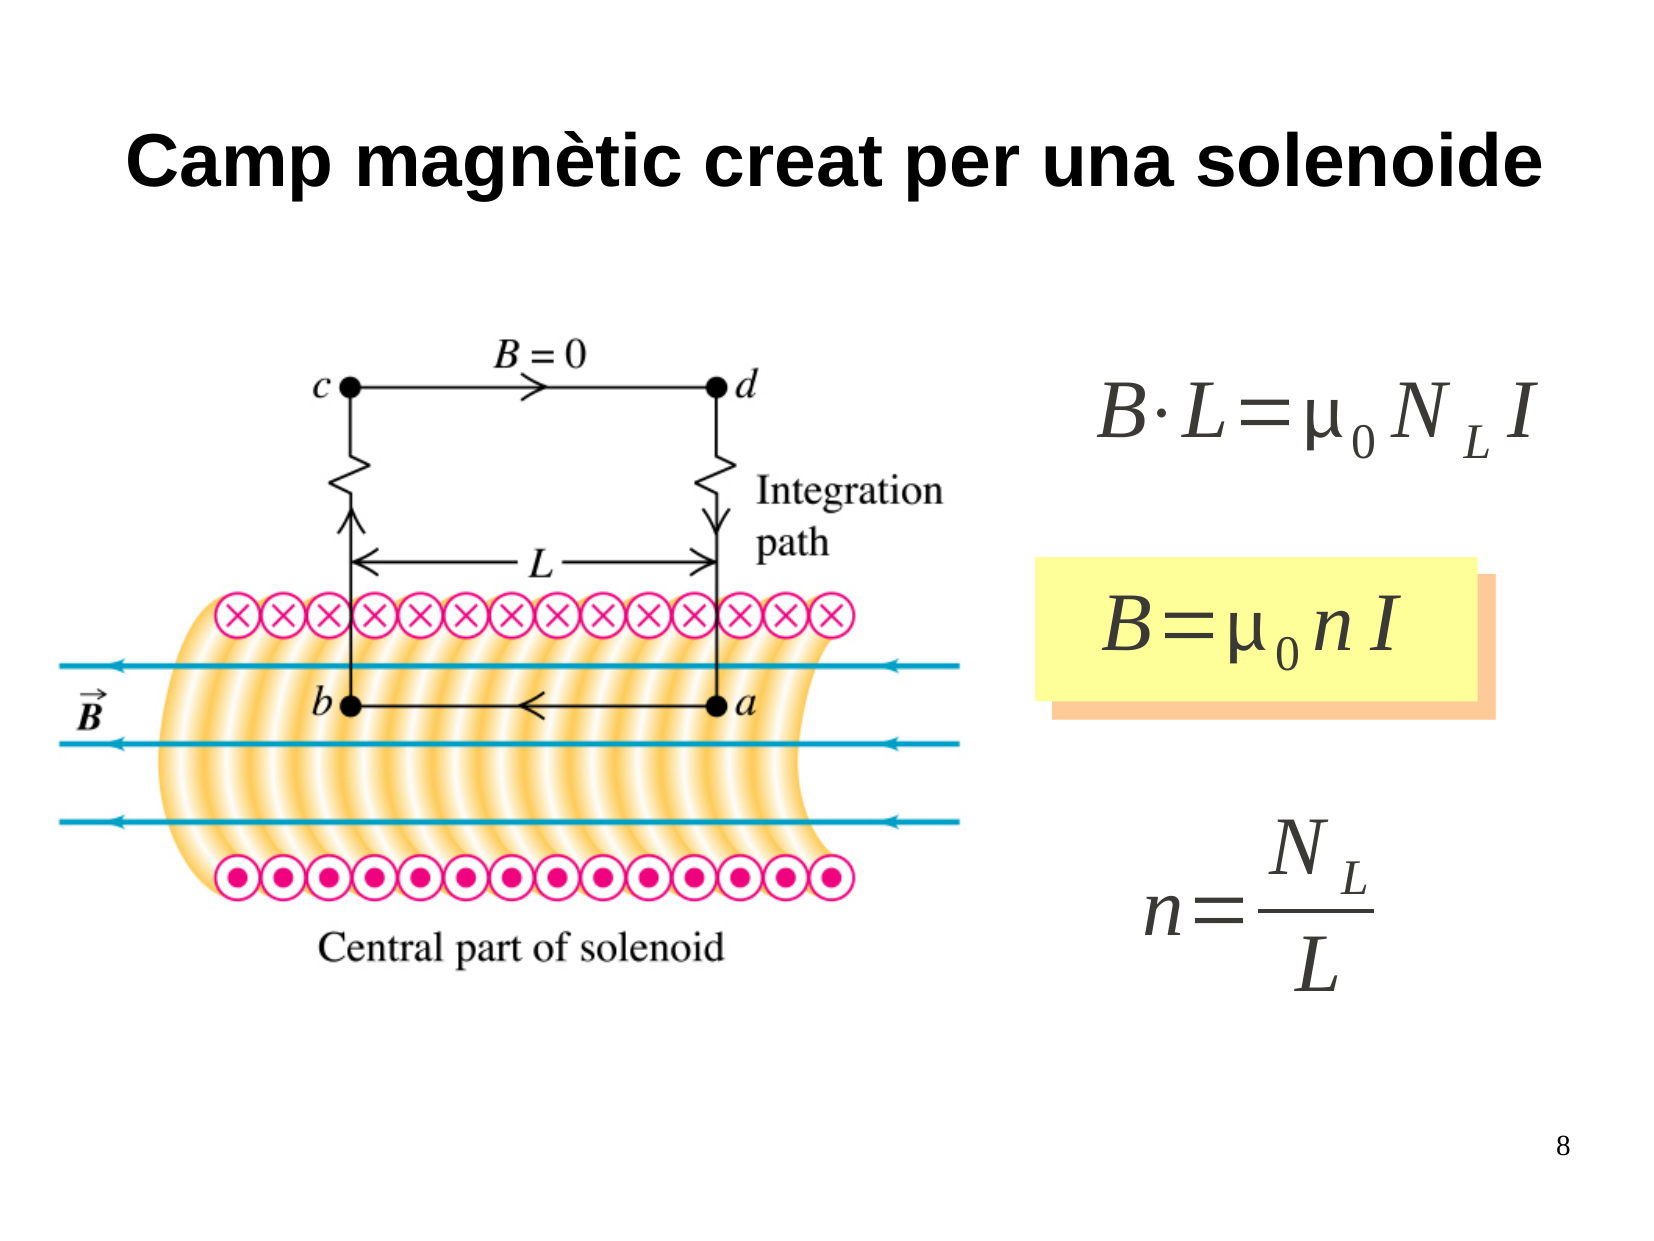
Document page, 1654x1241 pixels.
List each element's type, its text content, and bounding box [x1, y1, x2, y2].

text_box [1035, 557, 1478, 702]
text_box Camp magnètic creat per una solenoide [68, 110, 1624, 210]
chart [1083, 364, 1542, 469]
chart [1089, 576, 1404, 681]
picture [43, 321, 976, 975]
chart [1133, 800, 1384, 1010]
